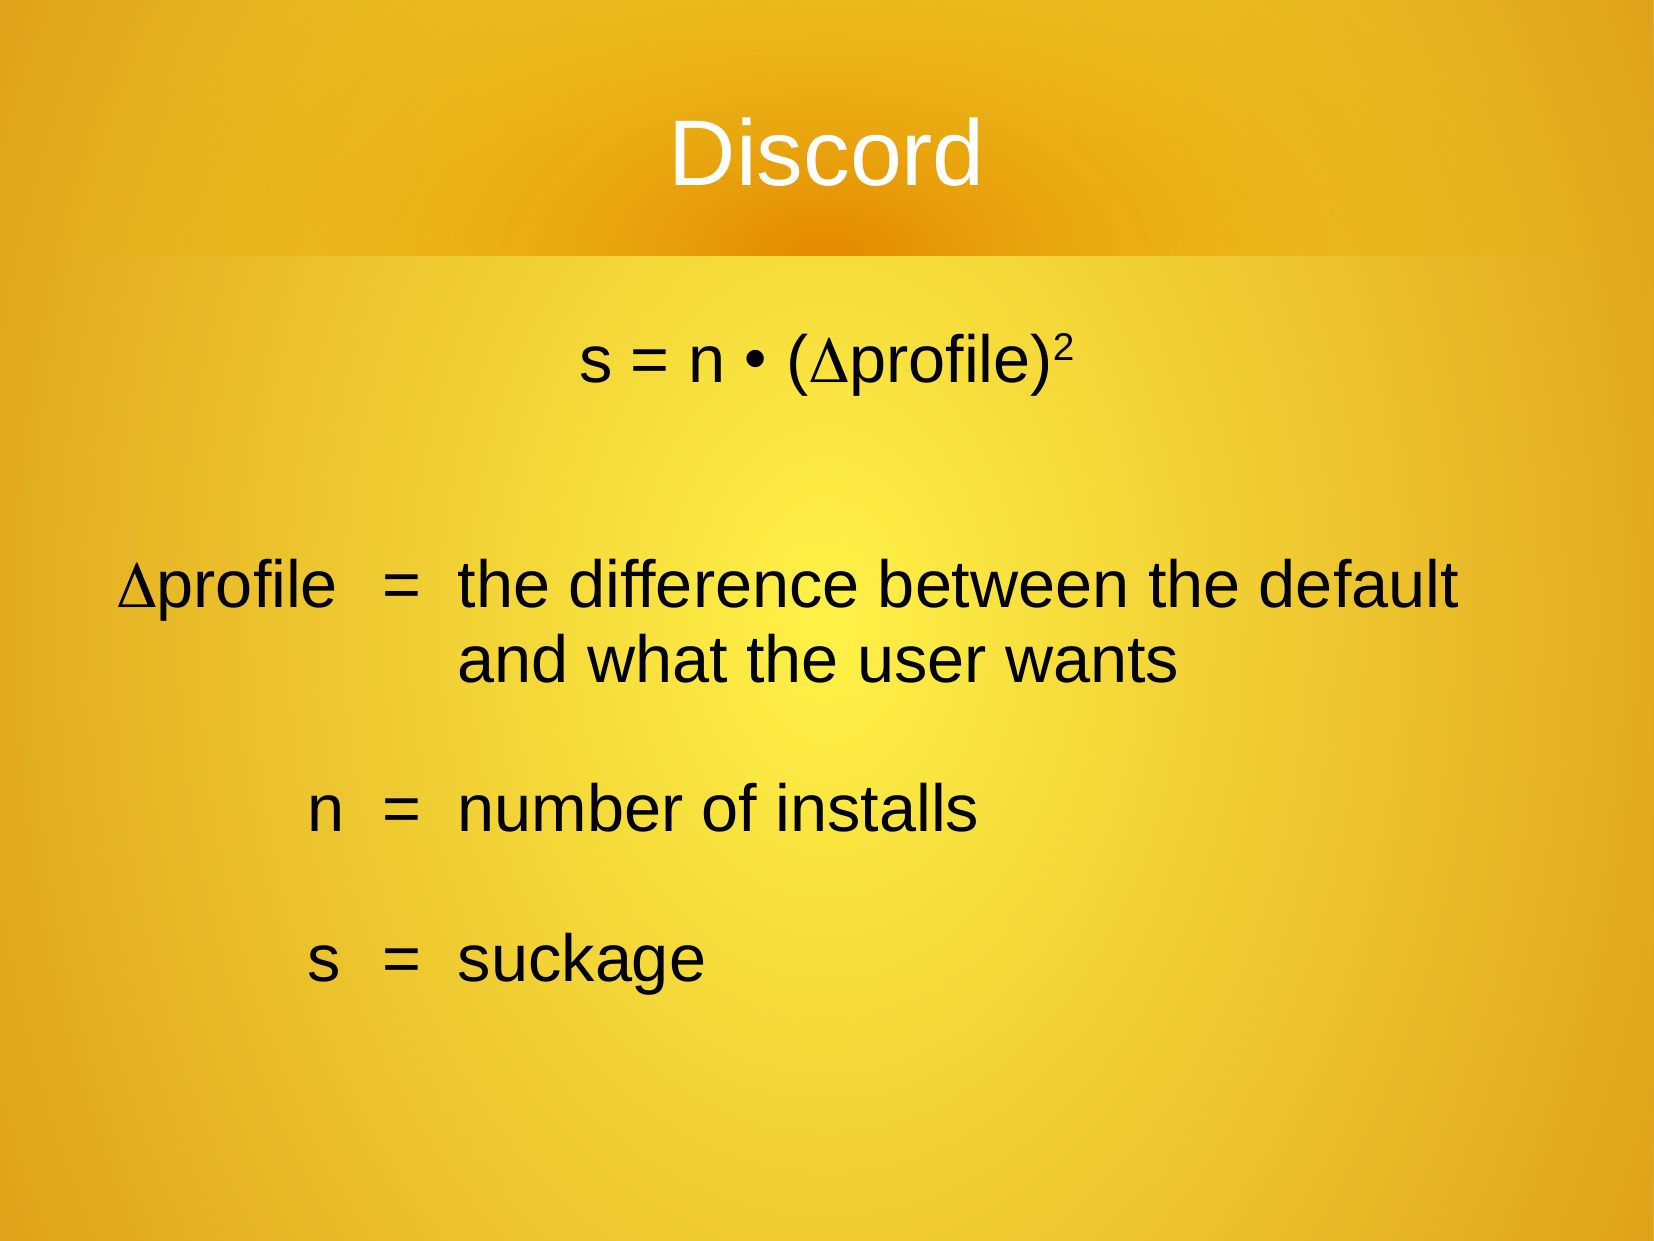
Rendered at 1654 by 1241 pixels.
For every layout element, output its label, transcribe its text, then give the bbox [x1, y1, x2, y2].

title Discord [82, 49, 1571, 257]
subtitle s = n • (Δprofile)2 Δprofile = the difference between the default and what the user wants n = number of installs s = suckage [82, 299, 1571, 1019]
